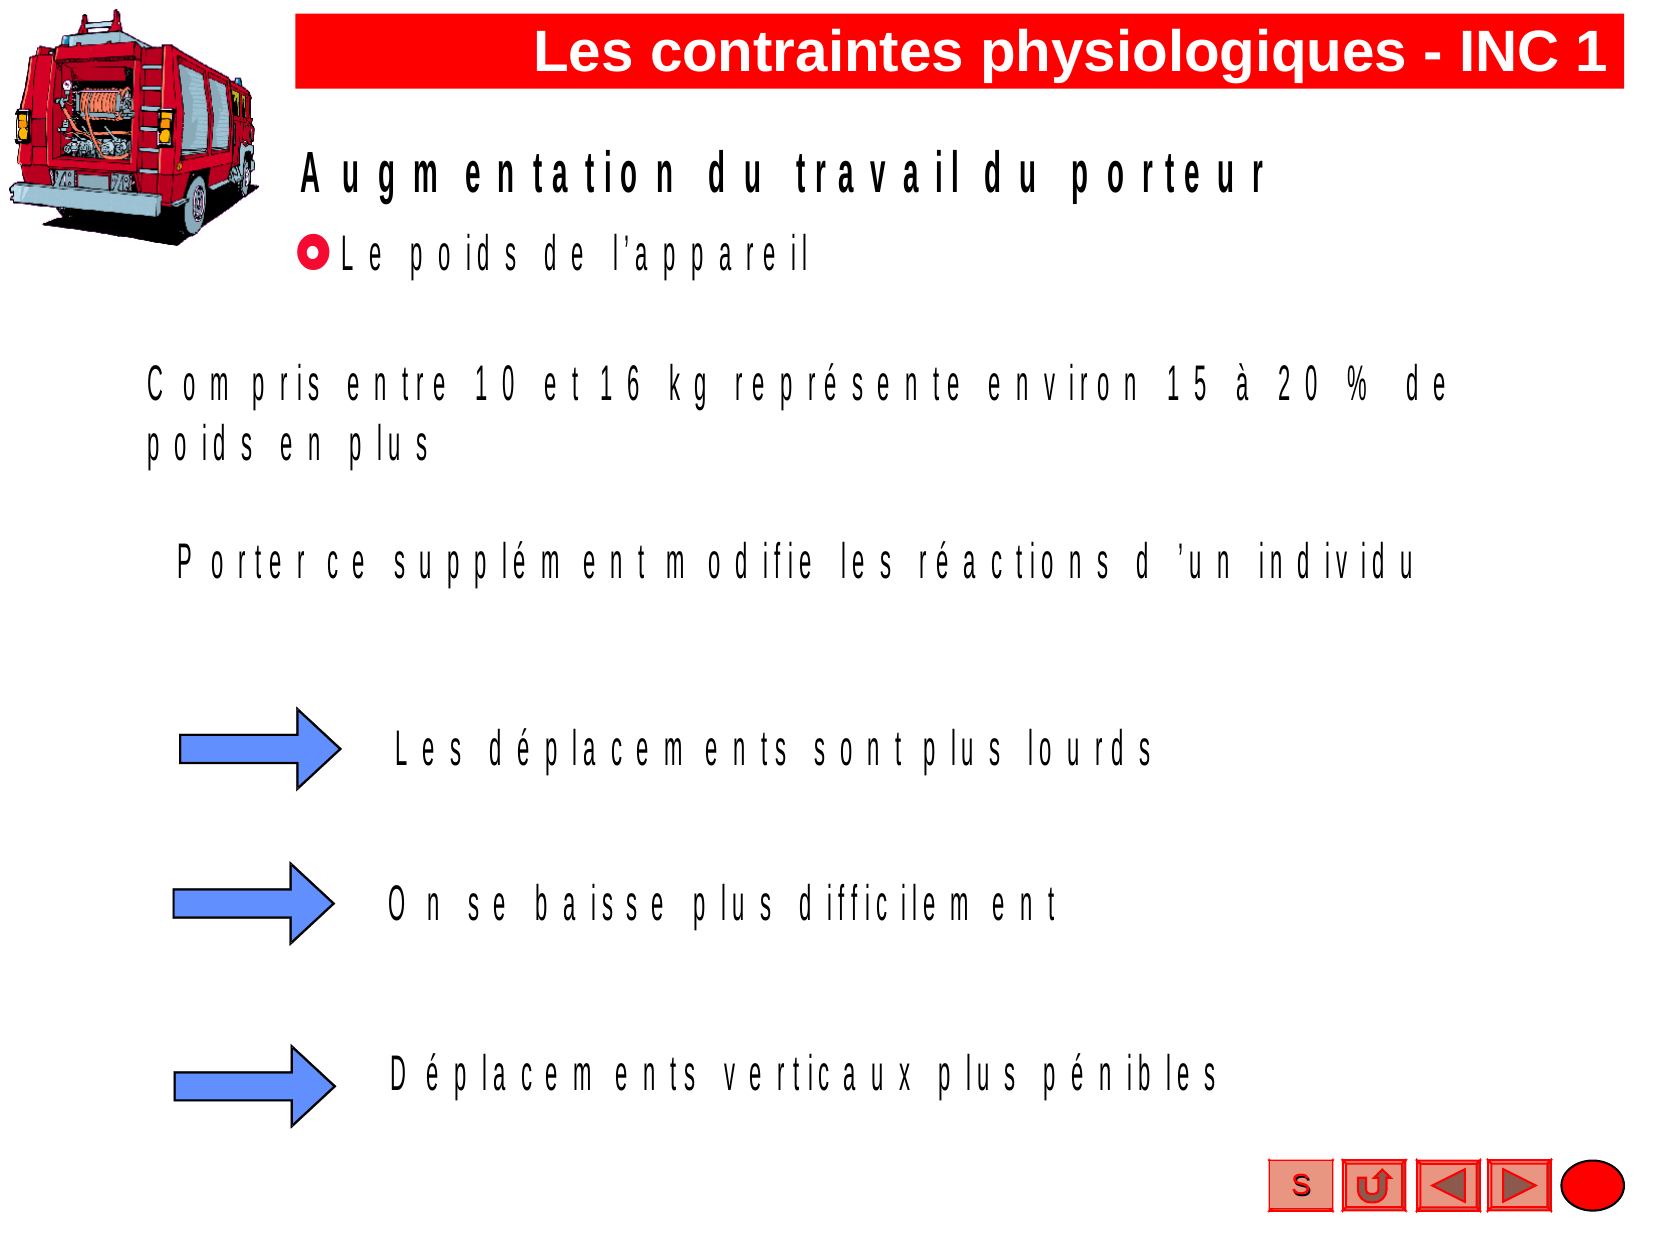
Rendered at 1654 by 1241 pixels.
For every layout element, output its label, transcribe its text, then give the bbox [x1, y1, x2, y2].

picture [116, 337, 1506, 502]
picture [8, 8, 260, 246]
picture [179, 701, 1195, 807]
picture [172, 856, 1093, 962]
picture [173, 1026, 1261, 1132]
picture [147, 515, 1474, 621]
picture [265, 118, 1312, 312]
text_box Les contraintes physiologiques - INC 1 [295, 13, 1625, 89]
text_box [1561, 1160, 1625, 1211]
